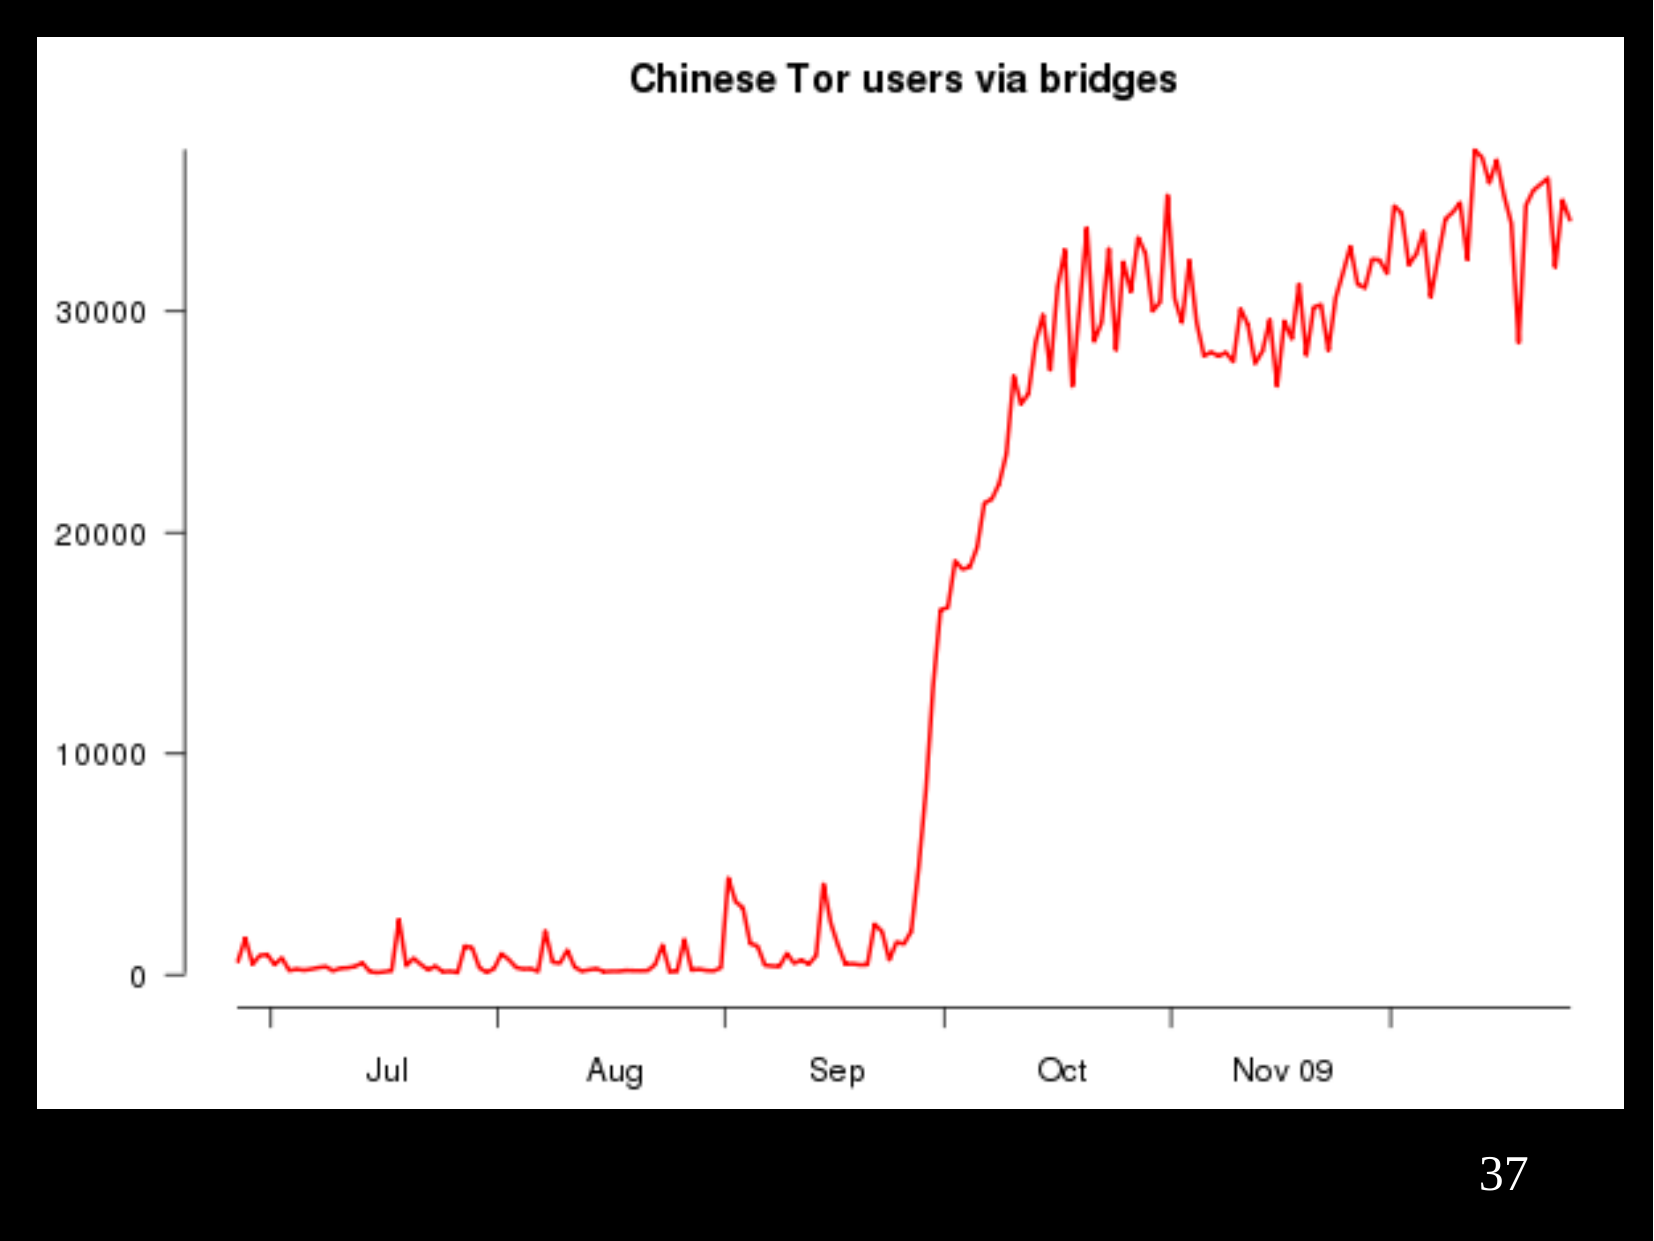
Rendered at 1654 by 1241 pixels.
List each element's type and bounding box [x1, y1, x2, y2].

picture [37, 37, 1624, 1109]
